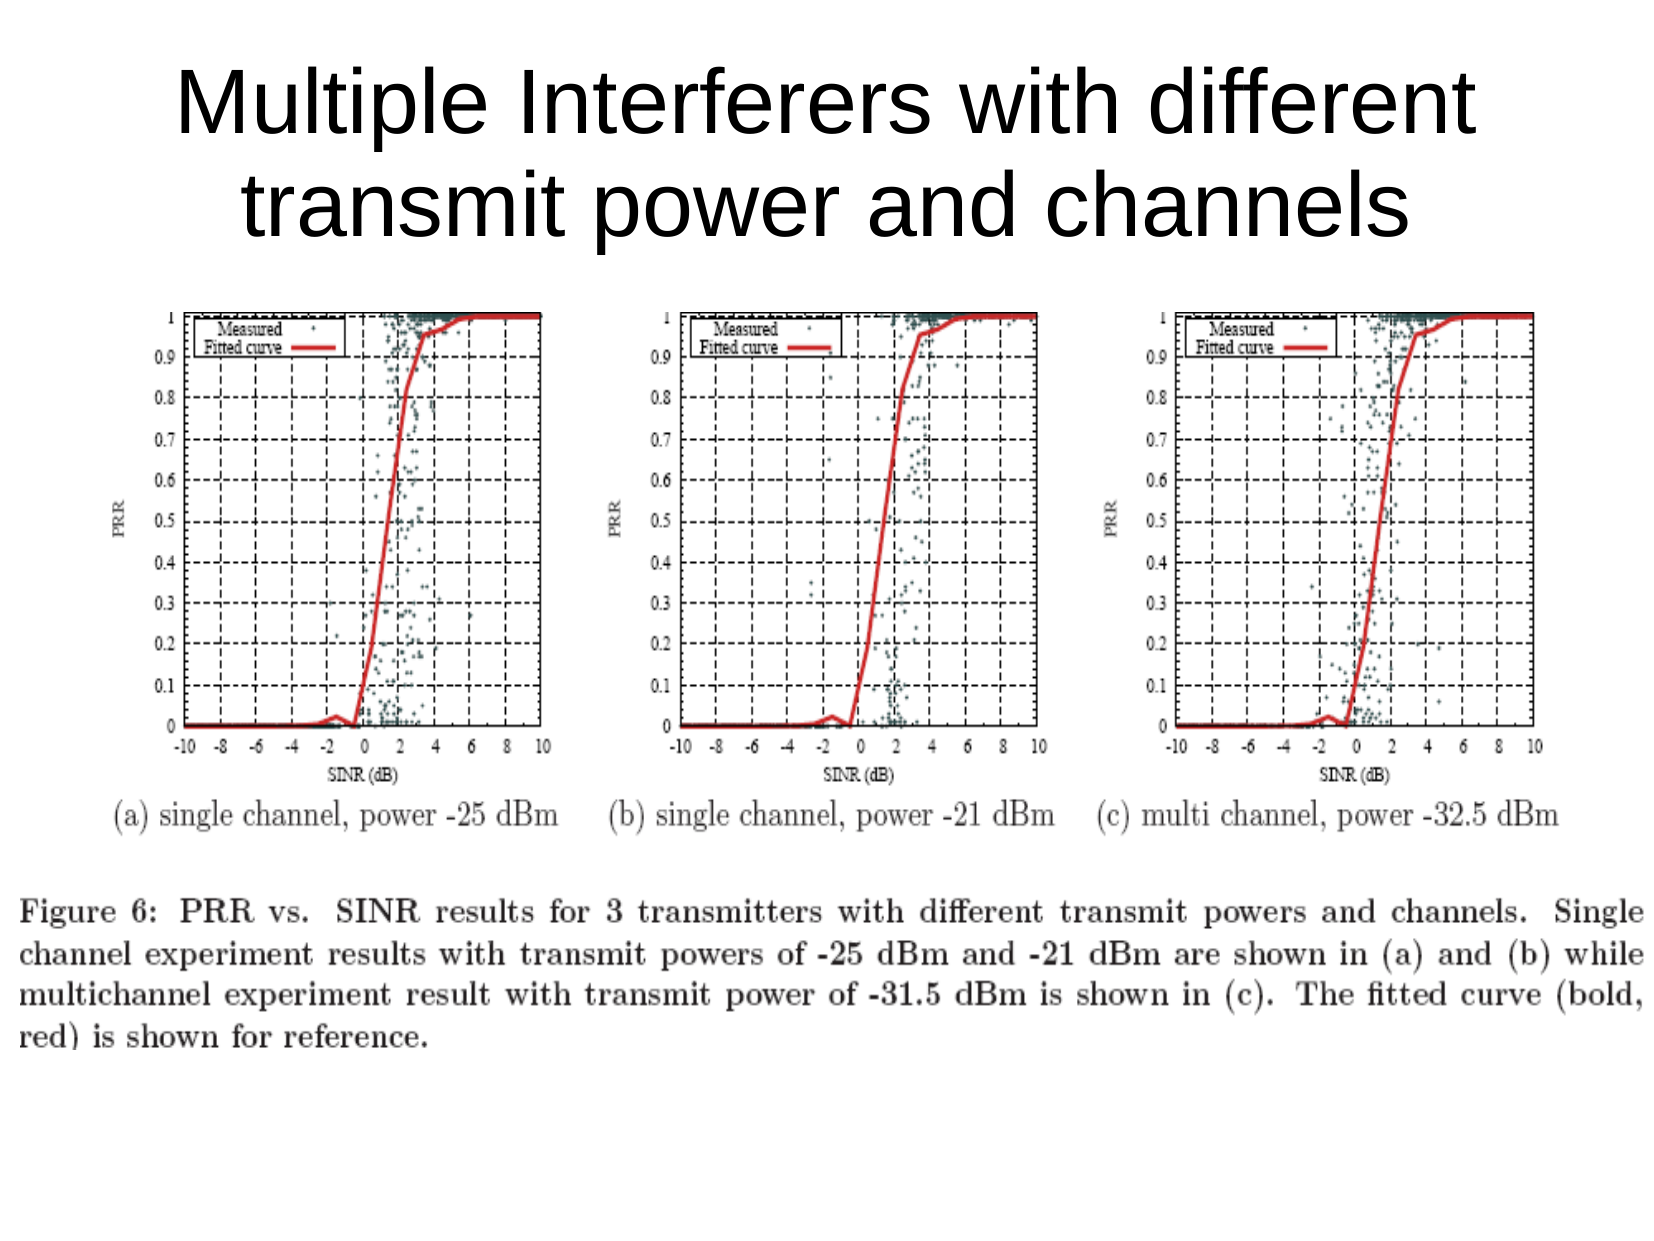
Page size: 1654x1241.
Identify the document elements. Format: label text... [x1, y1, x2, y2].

title Multiple Interferers with different transmit power and channels [82, 50, 1571, 256]
picture [20, 312, 1652, 1051]
